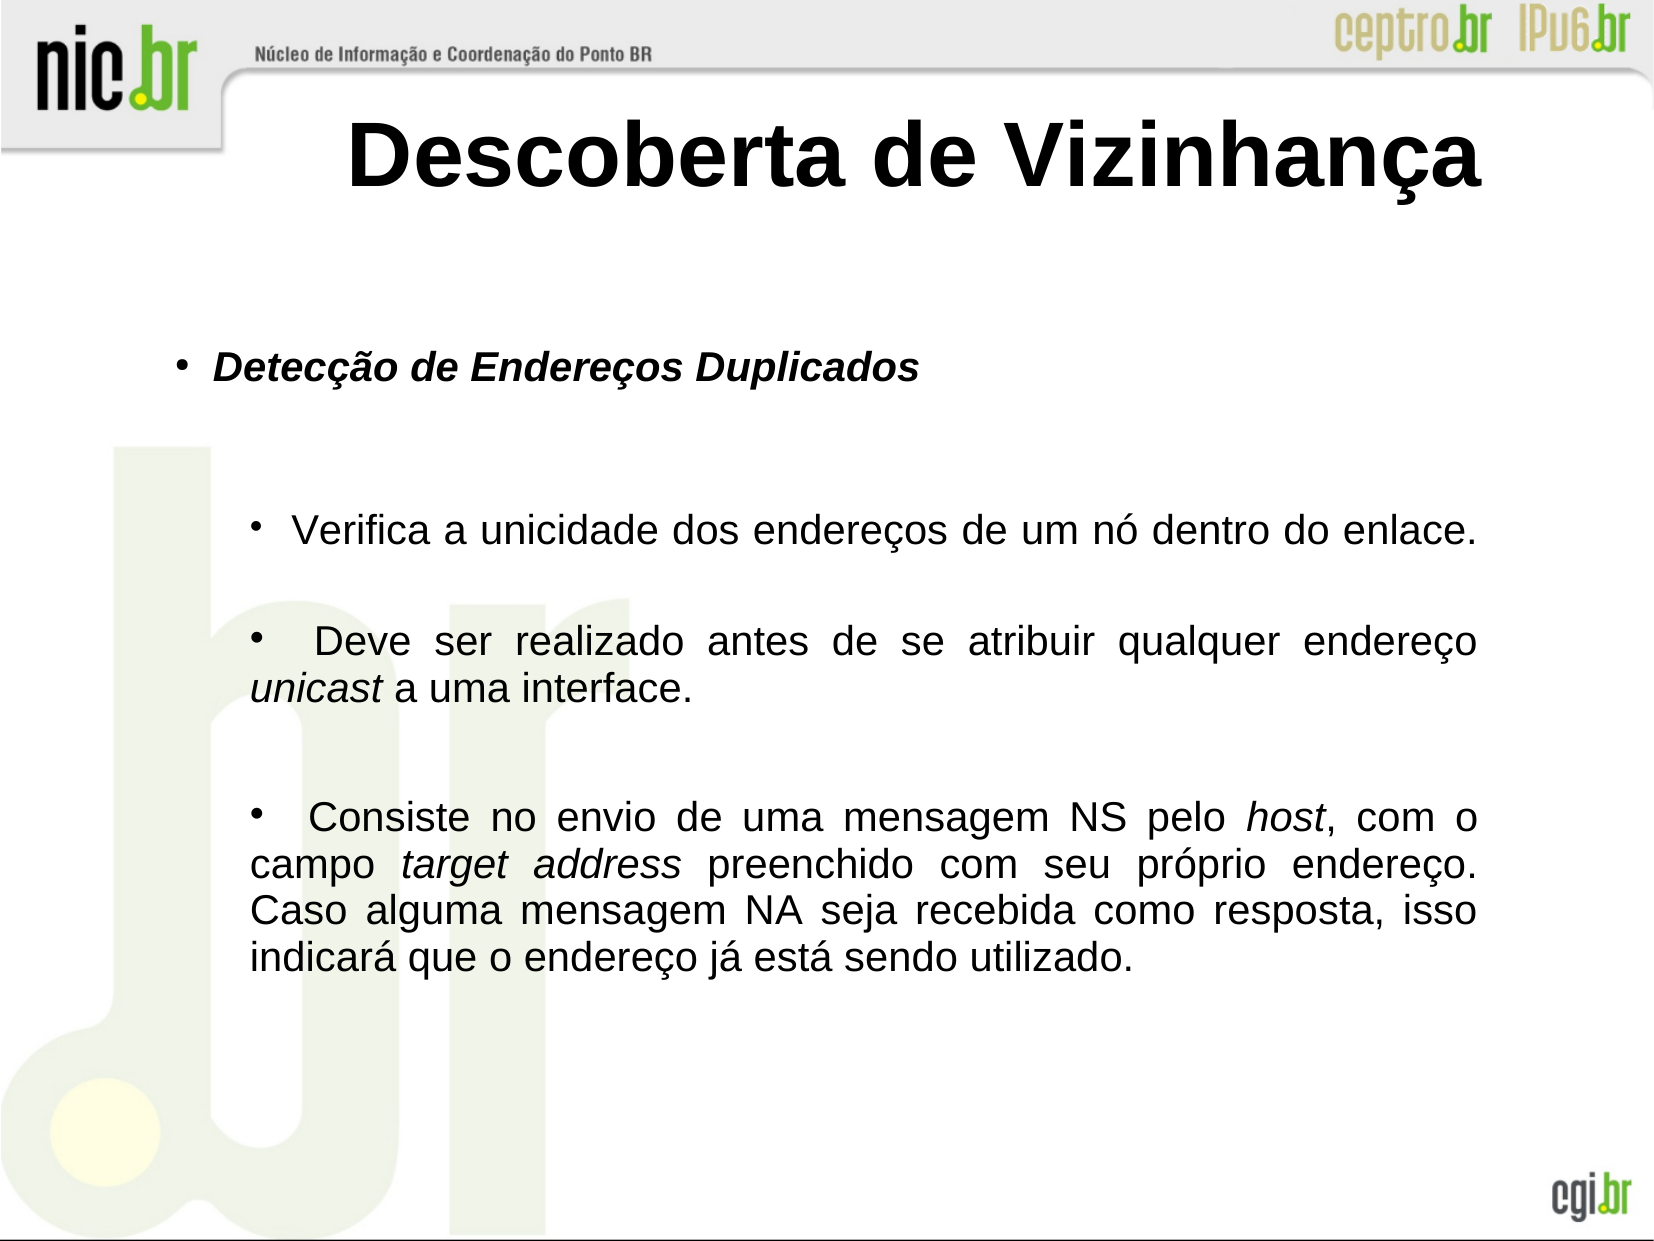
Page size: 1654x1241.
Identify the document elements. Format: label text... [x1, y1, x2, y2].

picture [0, 0, 1654, 1241]
text_box Detecção de Endereços Duplicados Verifica a unicidade dos endereços de um nó dentro do enlace. Deve ser realizado antes de se atribuir qualquer endereço unicast a uma interface. Consiste no envio de uma mensagem NS pelo host, com o campo target address preenchido com seu próprio endereço. Caso alguma mensagem NA seja recebida como resposta, isso indicará que o endereço já está sendo utilizado. [160, 336, 1494, 975]
text_box Descoberta de Vizinhança [177, 97, 1654, 215]
